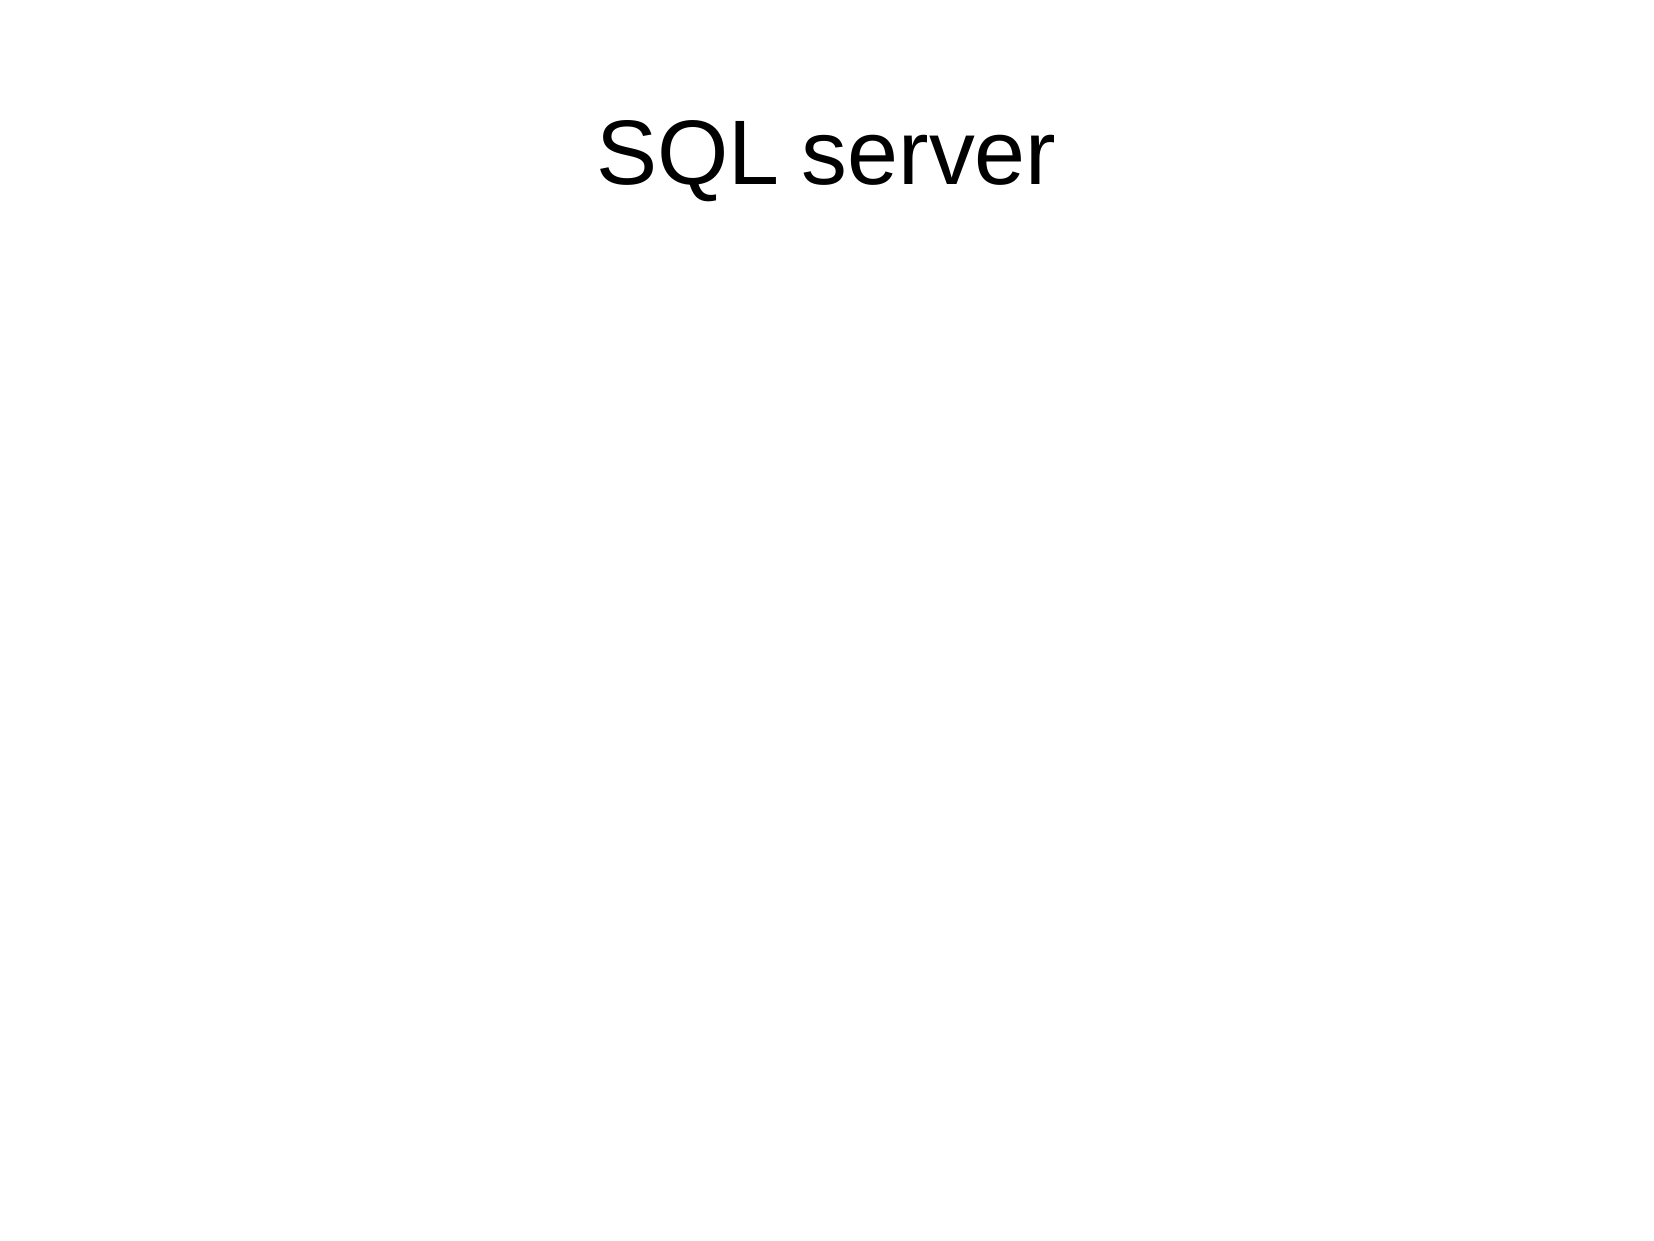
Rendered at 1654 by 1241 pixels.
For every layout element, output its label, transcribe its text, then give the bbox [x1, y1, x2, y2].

title SQL server [82, 49, 1571, 257]
